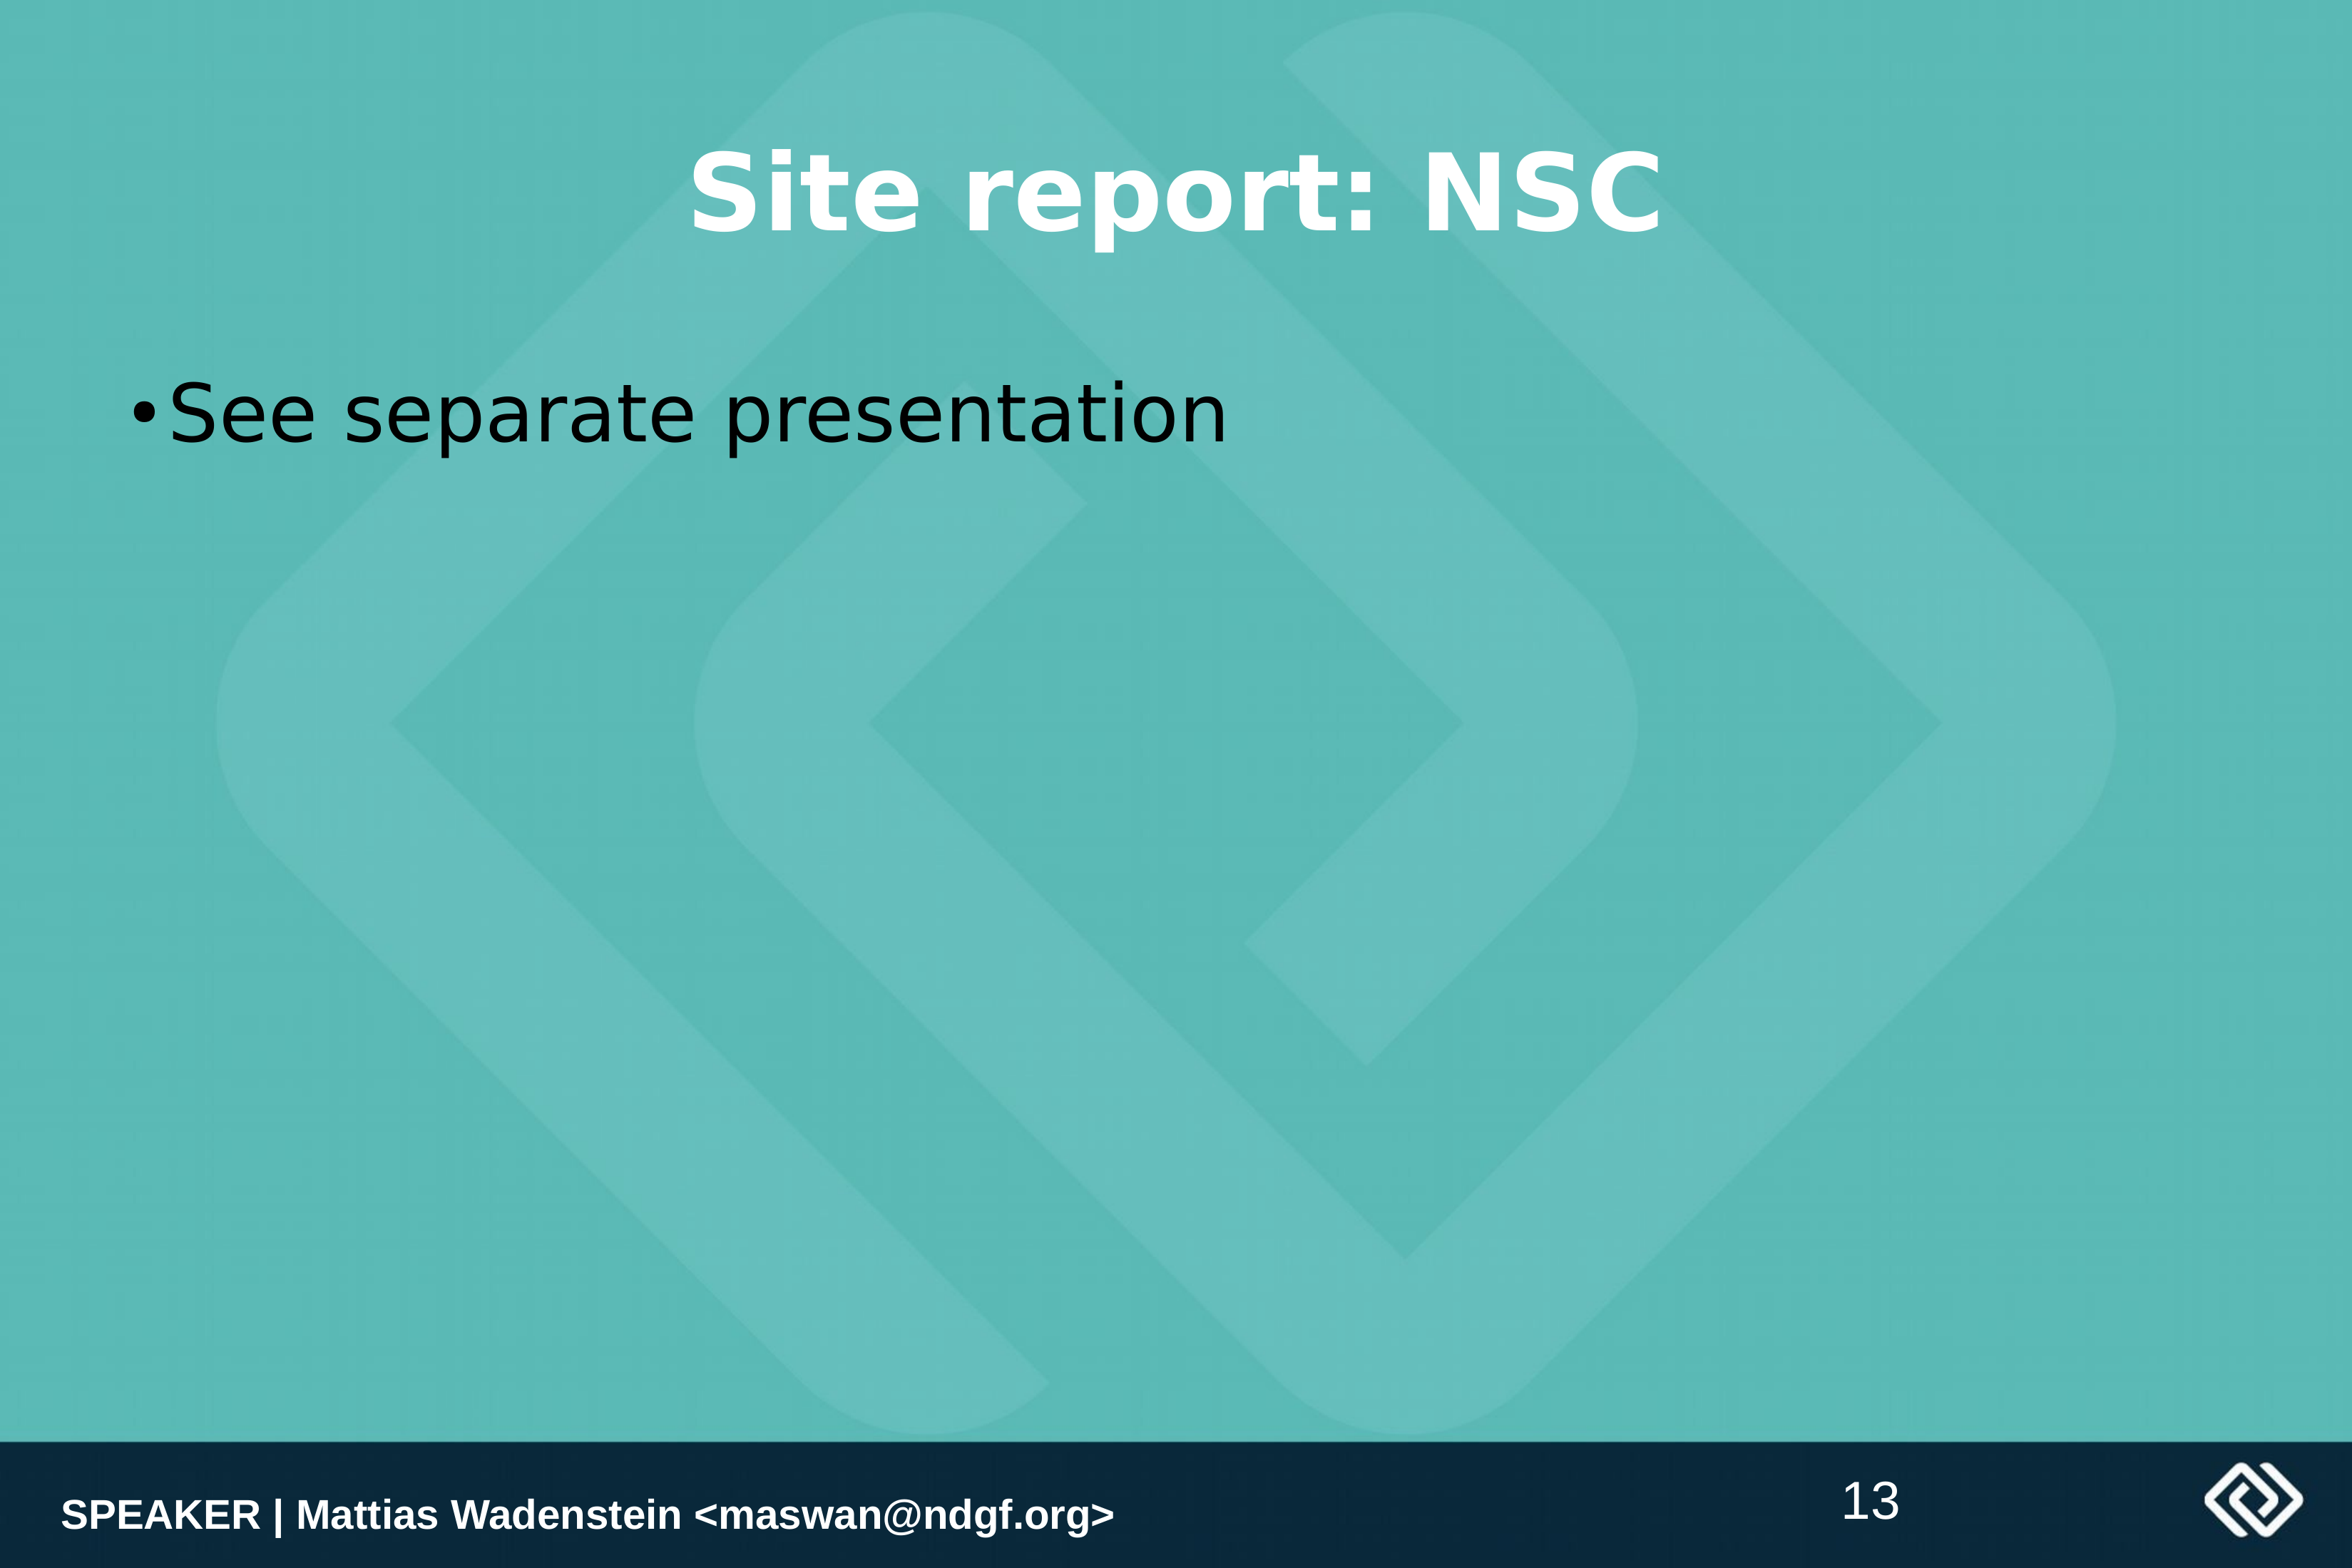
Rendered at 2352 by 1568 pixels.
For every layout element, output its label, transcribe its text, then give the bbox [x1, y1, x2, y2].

list See separate presentation [117, 367, 2234, 1276]
picture [0, 0, 2352, 1442]
title Site report: NSC [117, 62, 2234, 324]
picture [0, 1445, 2352, 1568]
